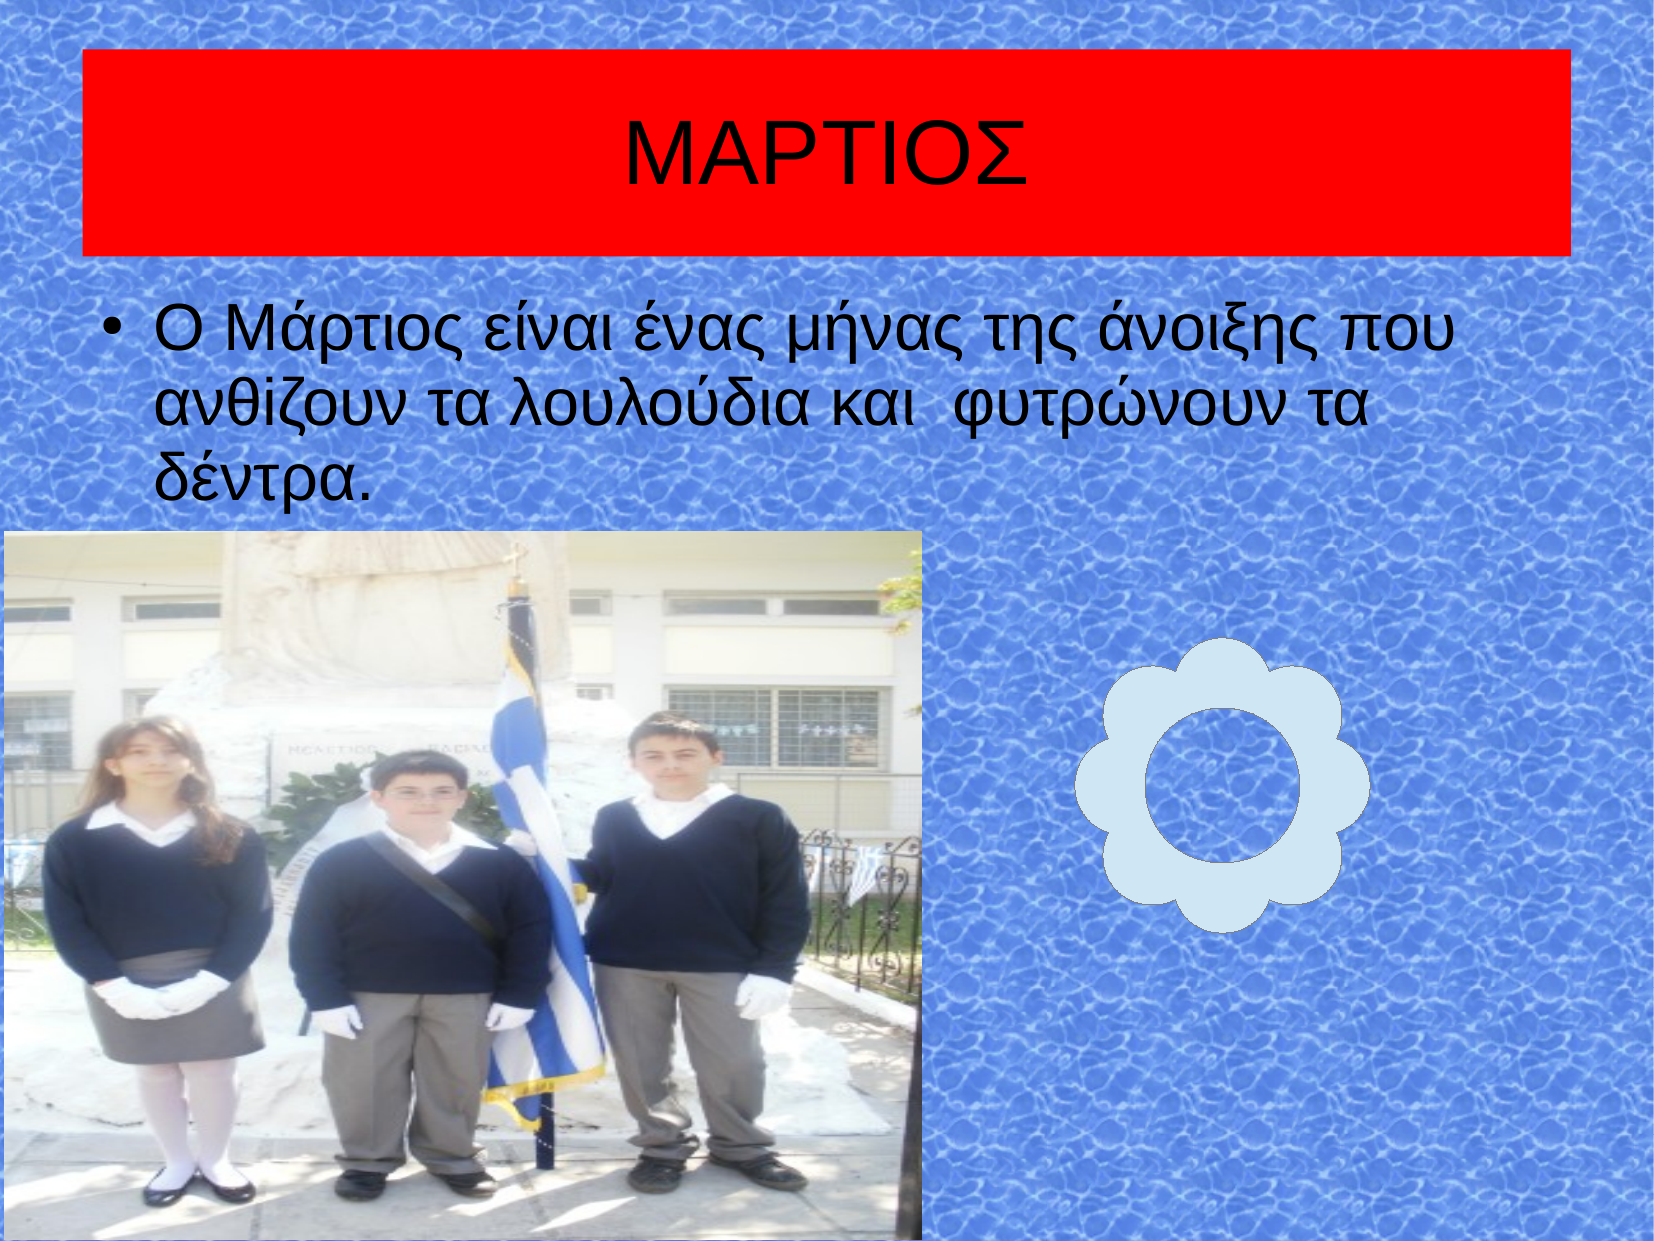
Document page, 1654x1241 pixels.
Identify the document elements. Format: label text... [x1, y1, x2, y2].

picture [0, 0, 1654, 1241]
list Ο Μάρτιος είναι ένας μήνας της άνοιξης που ανθiζουν τα λουλούδια και φυτρώνουν τα δέντρα. [82, 290, 1538, 1010]
text_box [1074, 637, 1371, 934]
title ΜΑΡΤΙΟΣ [82, 49, 1571, 257]
